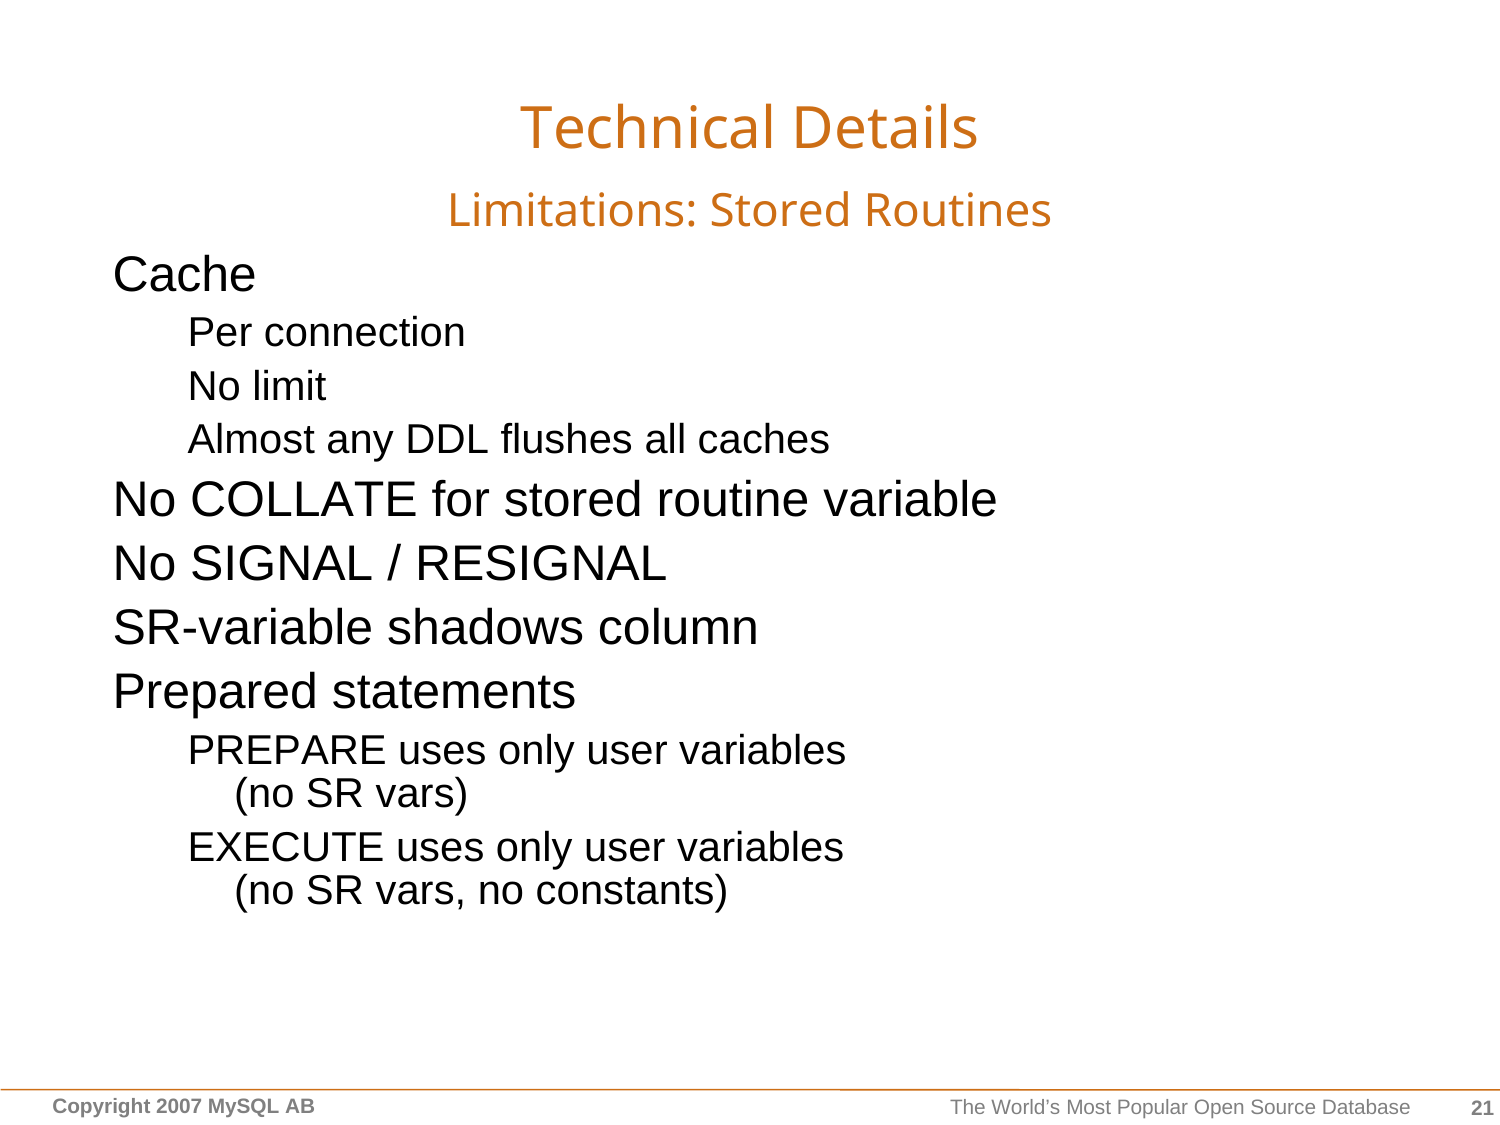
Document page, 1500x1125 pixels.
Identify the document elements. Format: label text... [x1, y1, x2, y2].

title Technical Details Limitations: Stored Routines [0, 77, 1500, 236]
list Cache Per connection No limit Almost any DDL flushes all caches No COLLATE for stored routine variable No SIGNAL / RESIGNAL SR-variable shadows column Prepared statements PREPARE uses only user variables (no SR vars) EXECUTE uses only user variables (no SR vars, no constants) [112, 249, 1388, 1098]
